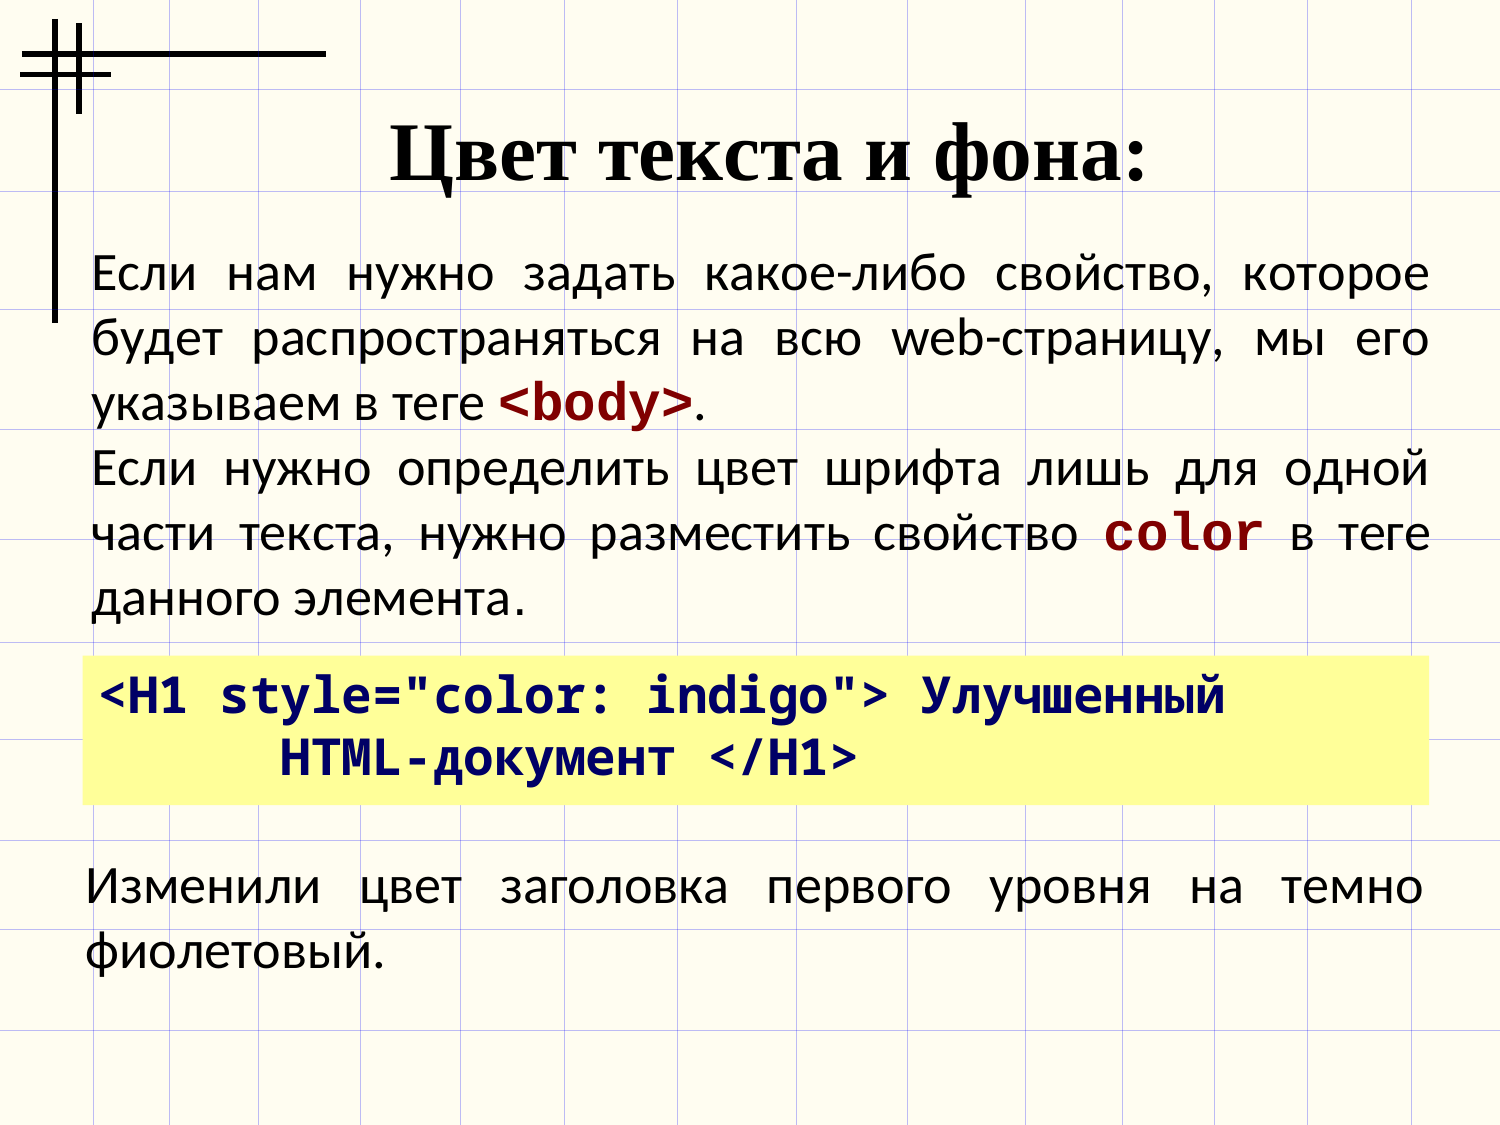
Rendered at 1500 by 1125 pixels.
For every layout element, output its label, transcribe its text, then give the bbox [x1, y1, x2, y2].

title Цвет текста и фона: [75, 75, 1426, 221]
text_box Если нам нужно задать какое-либо свойство, которое будет распространяться на всю web-страницу, мы его указываем в теге <body>. Если нужно определить цвет шрифта лишь для одной части текста, нужно разместить свойство color в теге данного элемента. [76, 228, 1447, 634]
list <H1 style="color: indigo"> Улучшенный HTML-документ </H1> [82, 655, 1430, 806]
text_box Изменили цвет заголовка первого уровня на темно фиолетовый. [70, 841, 1441, 987]
